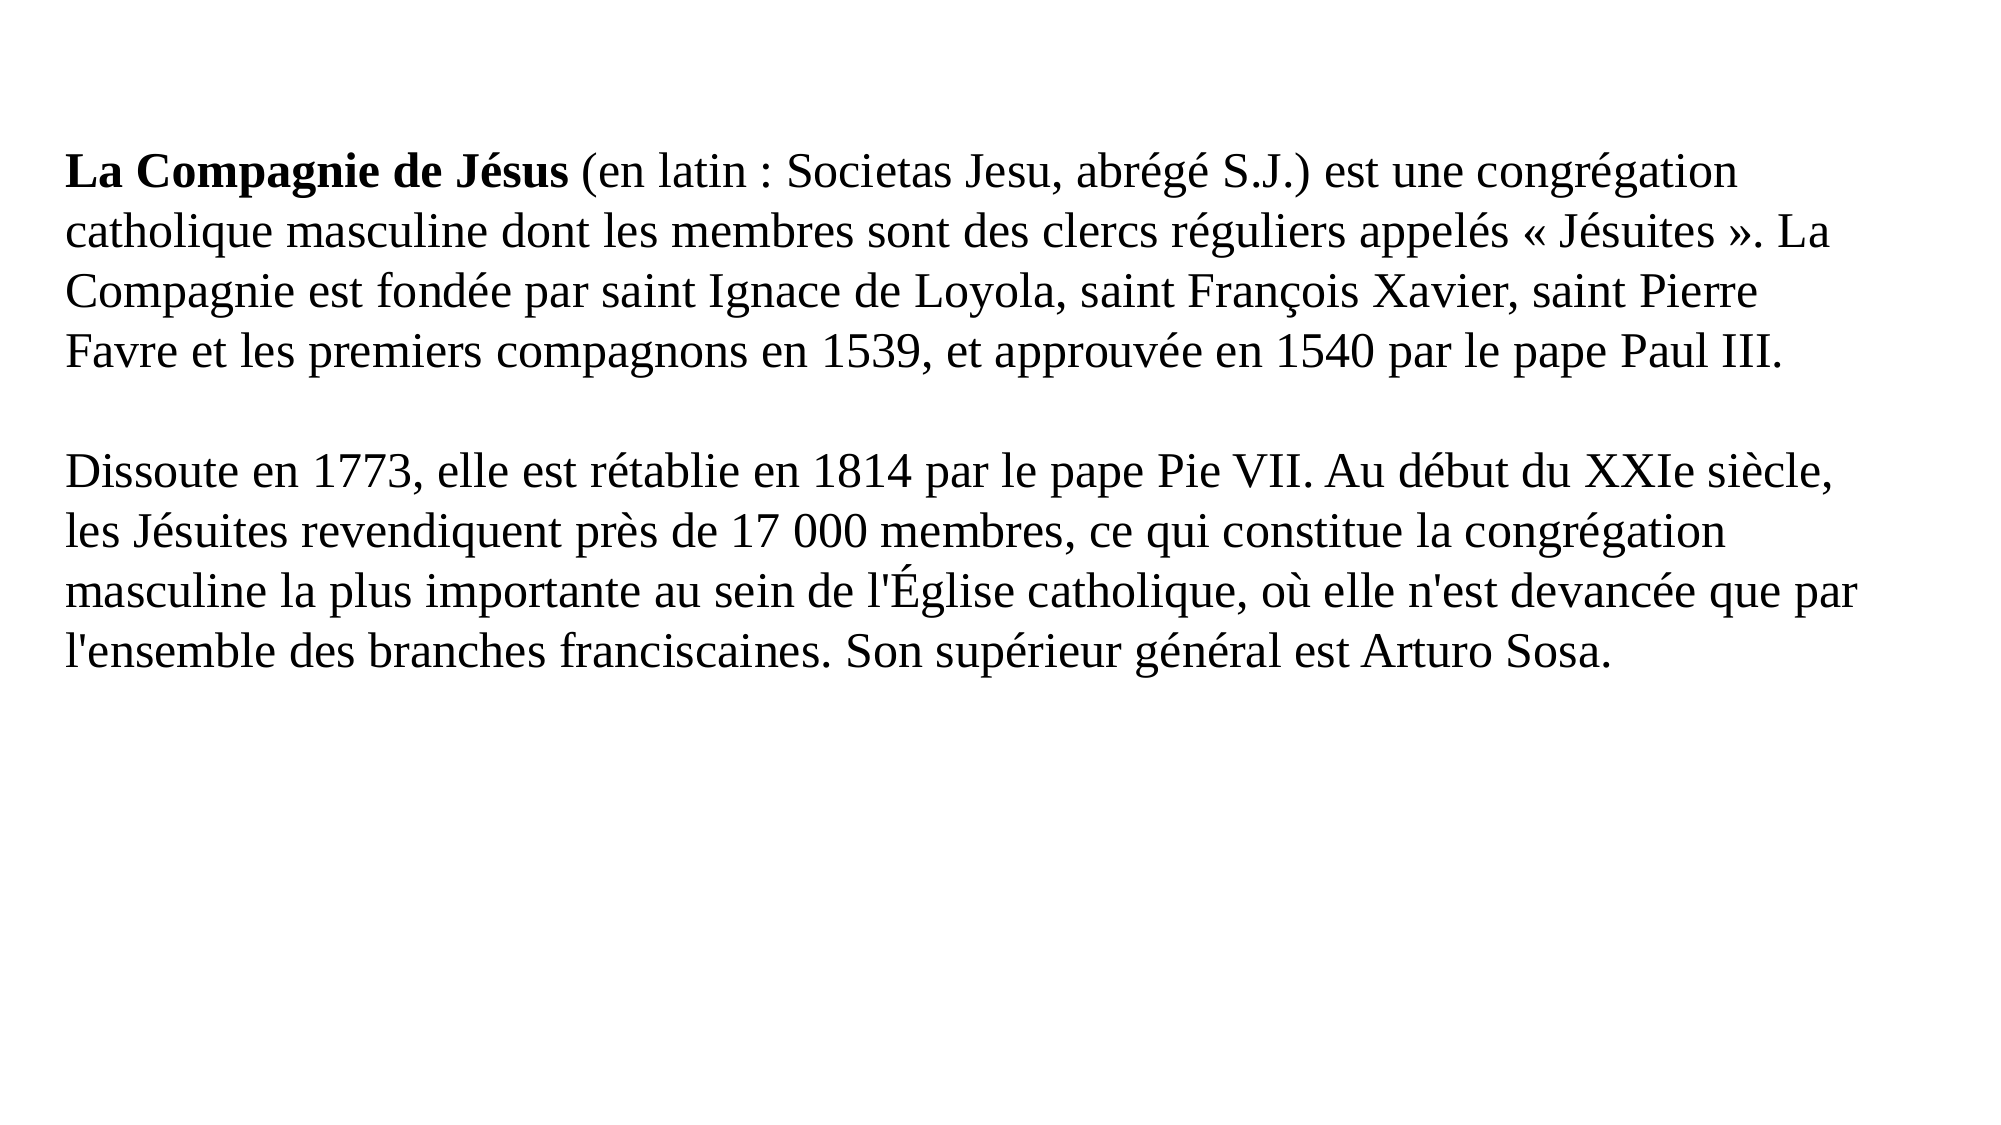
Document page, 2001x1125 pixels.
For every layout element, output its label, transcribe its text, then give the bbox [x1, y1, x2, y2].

text_box La Compagnie de Jésus (en latin : Societas Jesu, abrégé S.J.) est une congrégation catholique masculine dont les membres sont des clercs réguliers appelés « Jésuites ». La Compagnie est fondée par saint Ignace de Loyola, saint François Xavier, saint Pierre Favre et les premiers compagnons en 1539, et approuvée en 1540 par le pape Paul III. Dissoute en 1773, elle est rétablie en 1814 par le pape Pie VII. Au début du XXIe siècle, les Jésuites revendiquent près de 17 000 membres, ce qui constitue la congrégation masculine la plus importante au sein de l'Église catholique, où elle n'est devancée que par l'ensemble des branches franciscaines. Son supérieur général est Arturo Sosa. [50, 129, 1887, 691]
